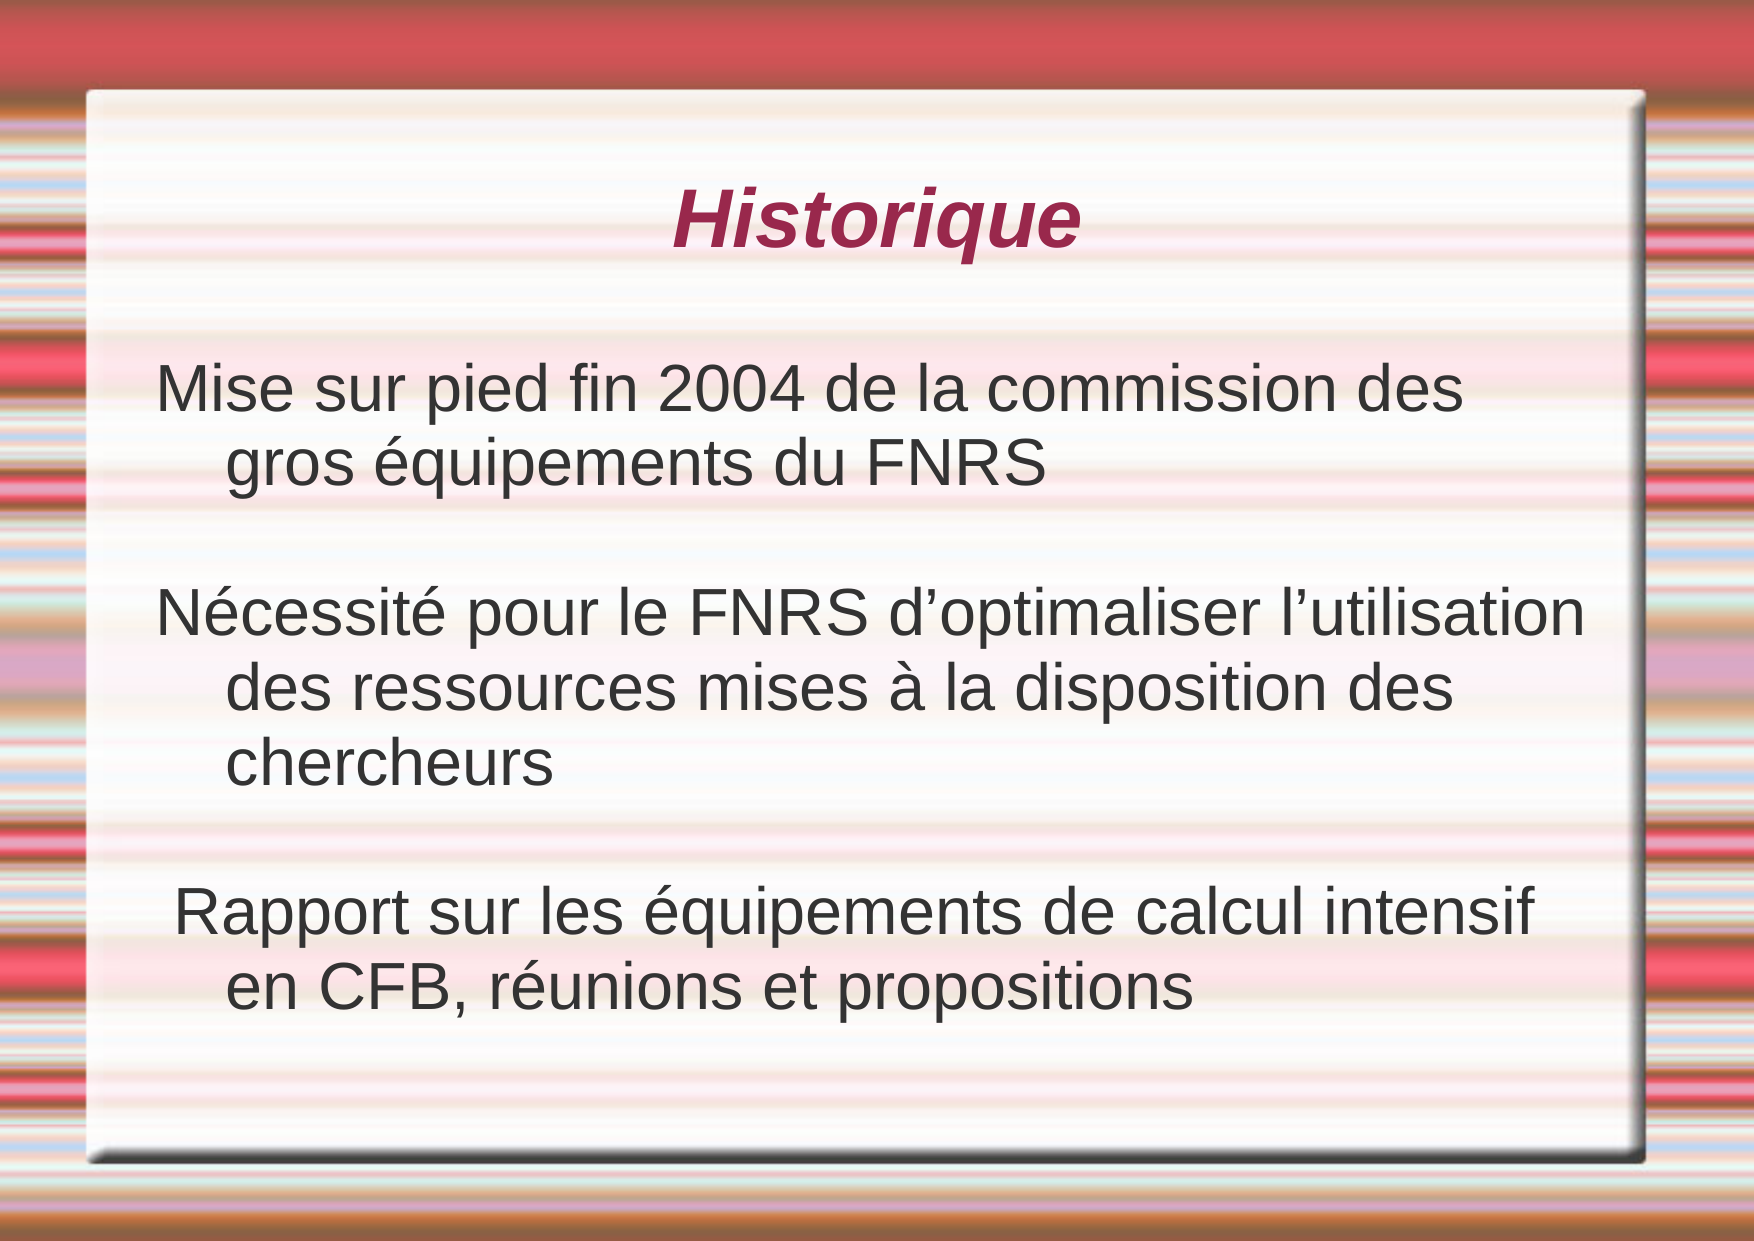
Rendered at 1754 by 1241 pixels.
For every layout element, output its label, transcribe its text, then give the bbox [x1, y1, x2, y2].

title Historique [128, 114, 1627, 322]
list Mise sur pied fin 2004 de la commission des gros équipements du FNRS Nécessité pour le FNRS d’optimaliser l’utilisation des ressources mises à la disposition des chercheurs Rapport sur les équipements de calcul intensif en CFB, réunions et propositions [143, 350, 1608, 1133]
picture [0, 0, 1754, 1241]
